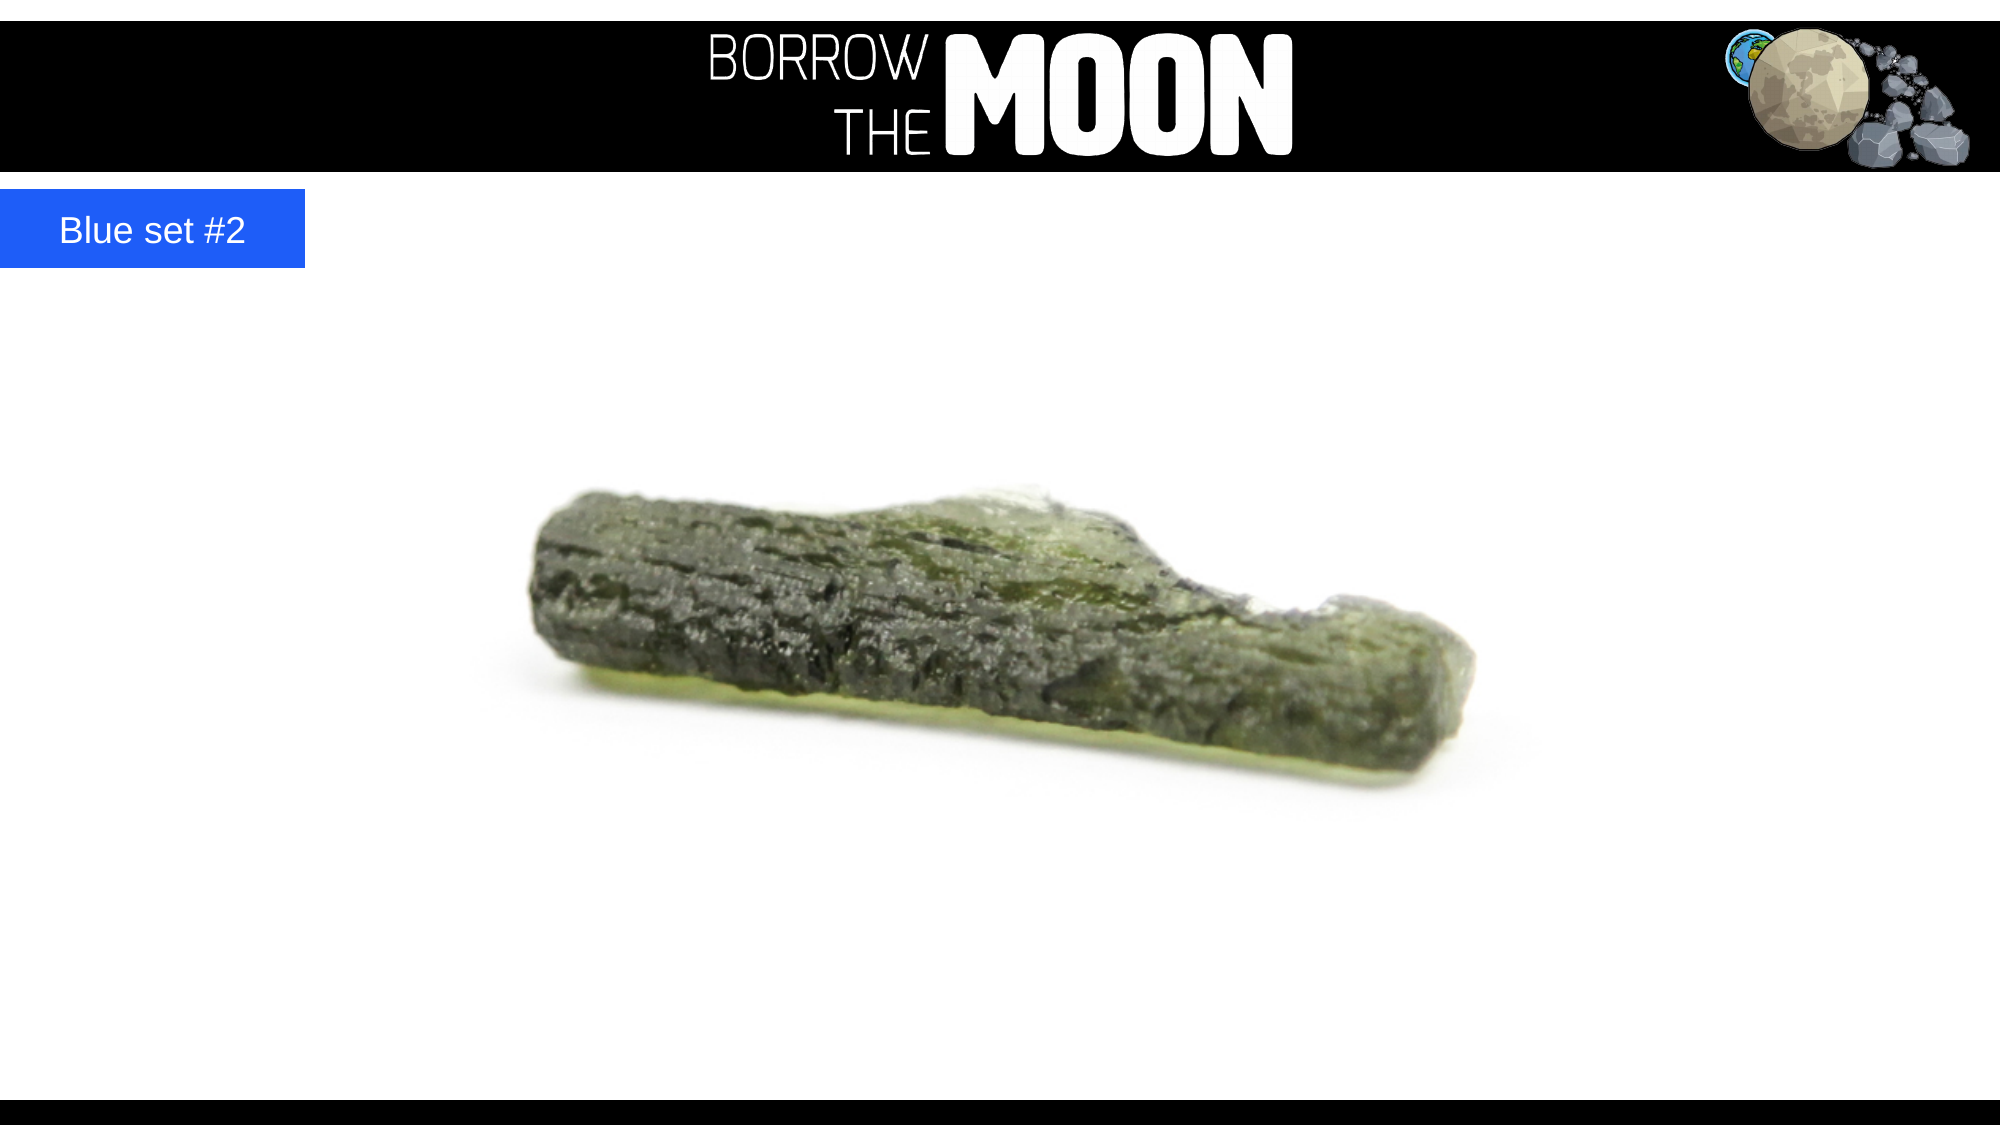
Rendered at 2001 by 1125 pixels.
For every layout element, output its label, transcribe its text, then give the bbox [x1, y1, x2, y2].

text_box Blue set #2 [0, 189, 305, 268]
picture [329, 189, 1671, 1083]
